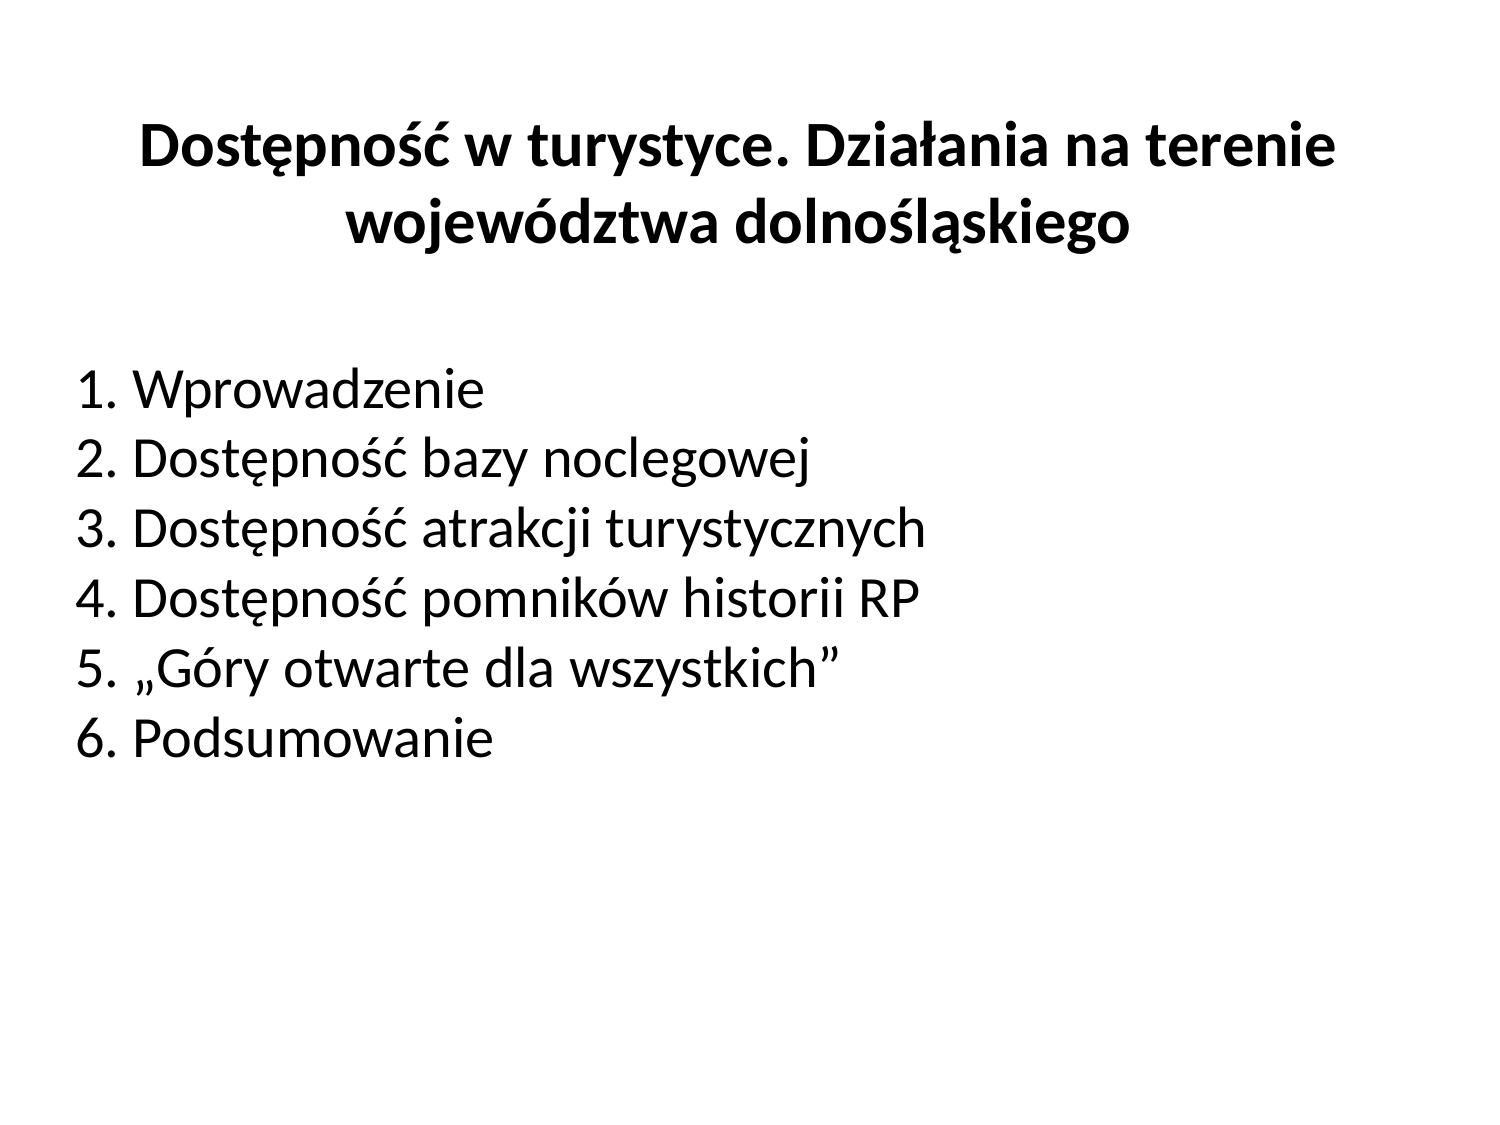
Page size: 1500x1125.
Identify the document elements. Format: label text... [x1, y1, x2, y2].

title Dostępność w turystyce. Działania na terenie województwa dolnośląskiego [70, 94, 1421, 131]
list 1. Wprowadzenie 2. Dostępność bazy noclegowej 3. Dostępność atrakcji turystycznych 4. Dostępność pomników historii RP 5. „Góry otwarte dla wszystkich” 6. Podsumowanie [75, 349, 1425, 770]
